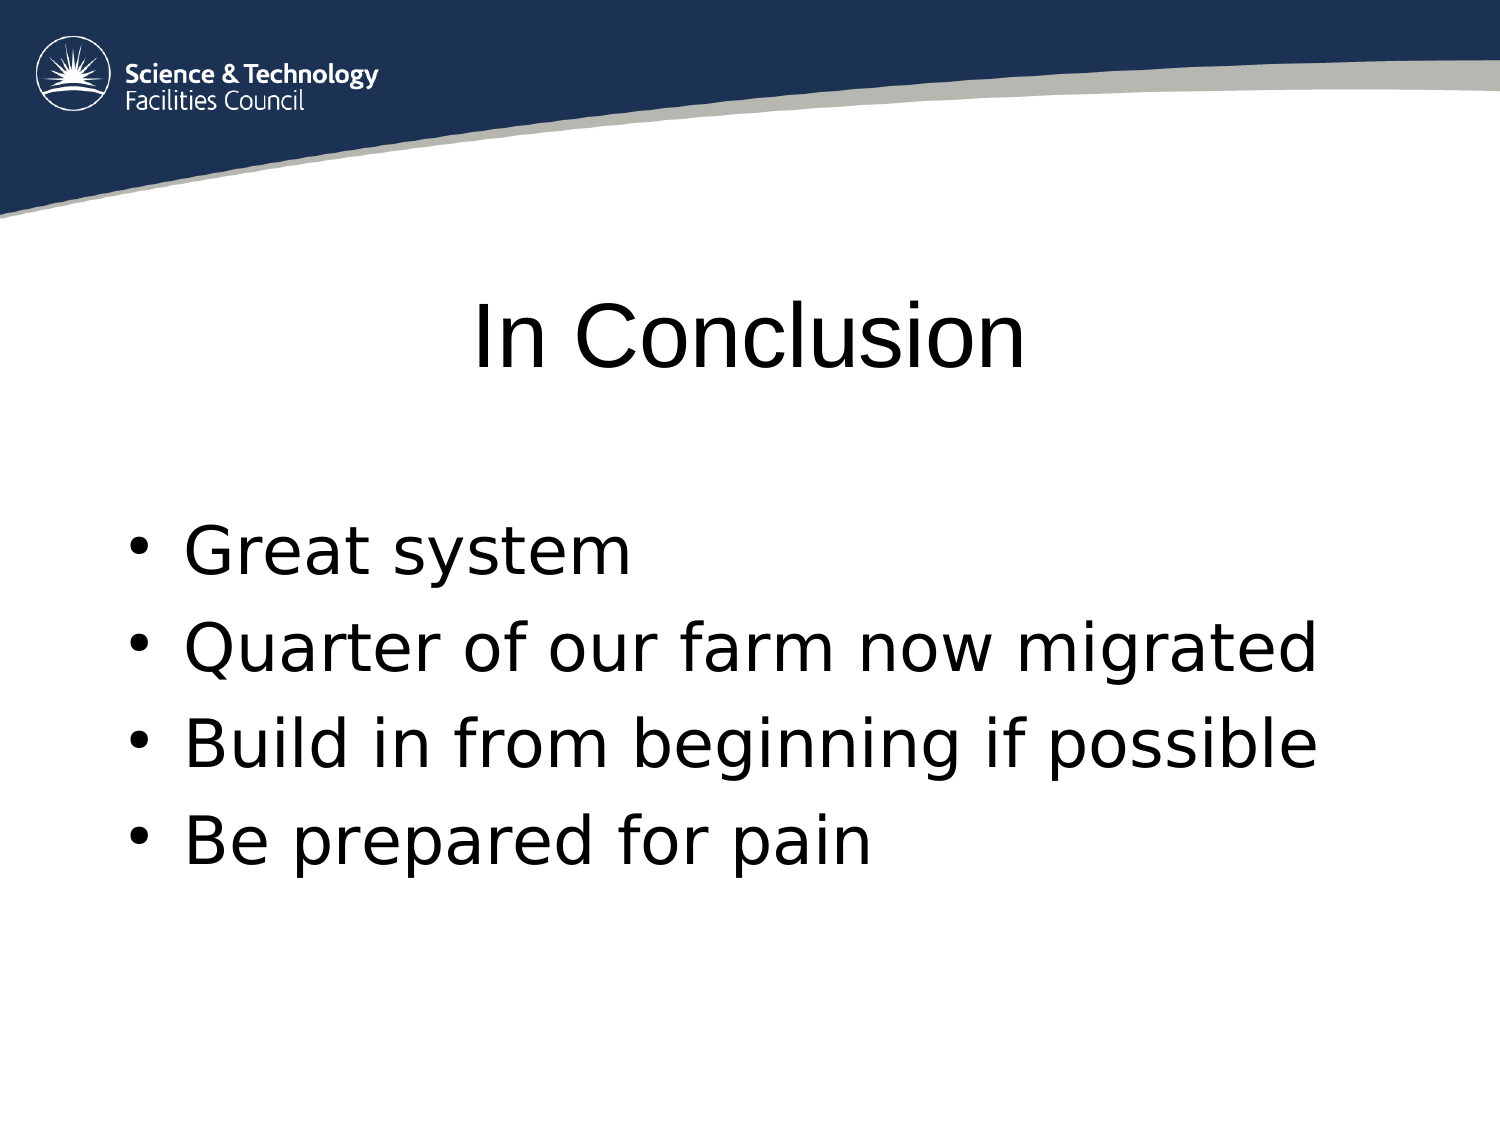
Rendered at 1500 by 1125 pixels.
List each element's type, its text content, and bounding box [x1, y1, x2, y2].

list Great system Quarter of our farm now migrated Build in from beginning if possible Be prepared for pain [112, 500, 1388, 1063]
picture [0, 0, 1500, 237]
title In Conclusion [112, 206, 1388, 457]
